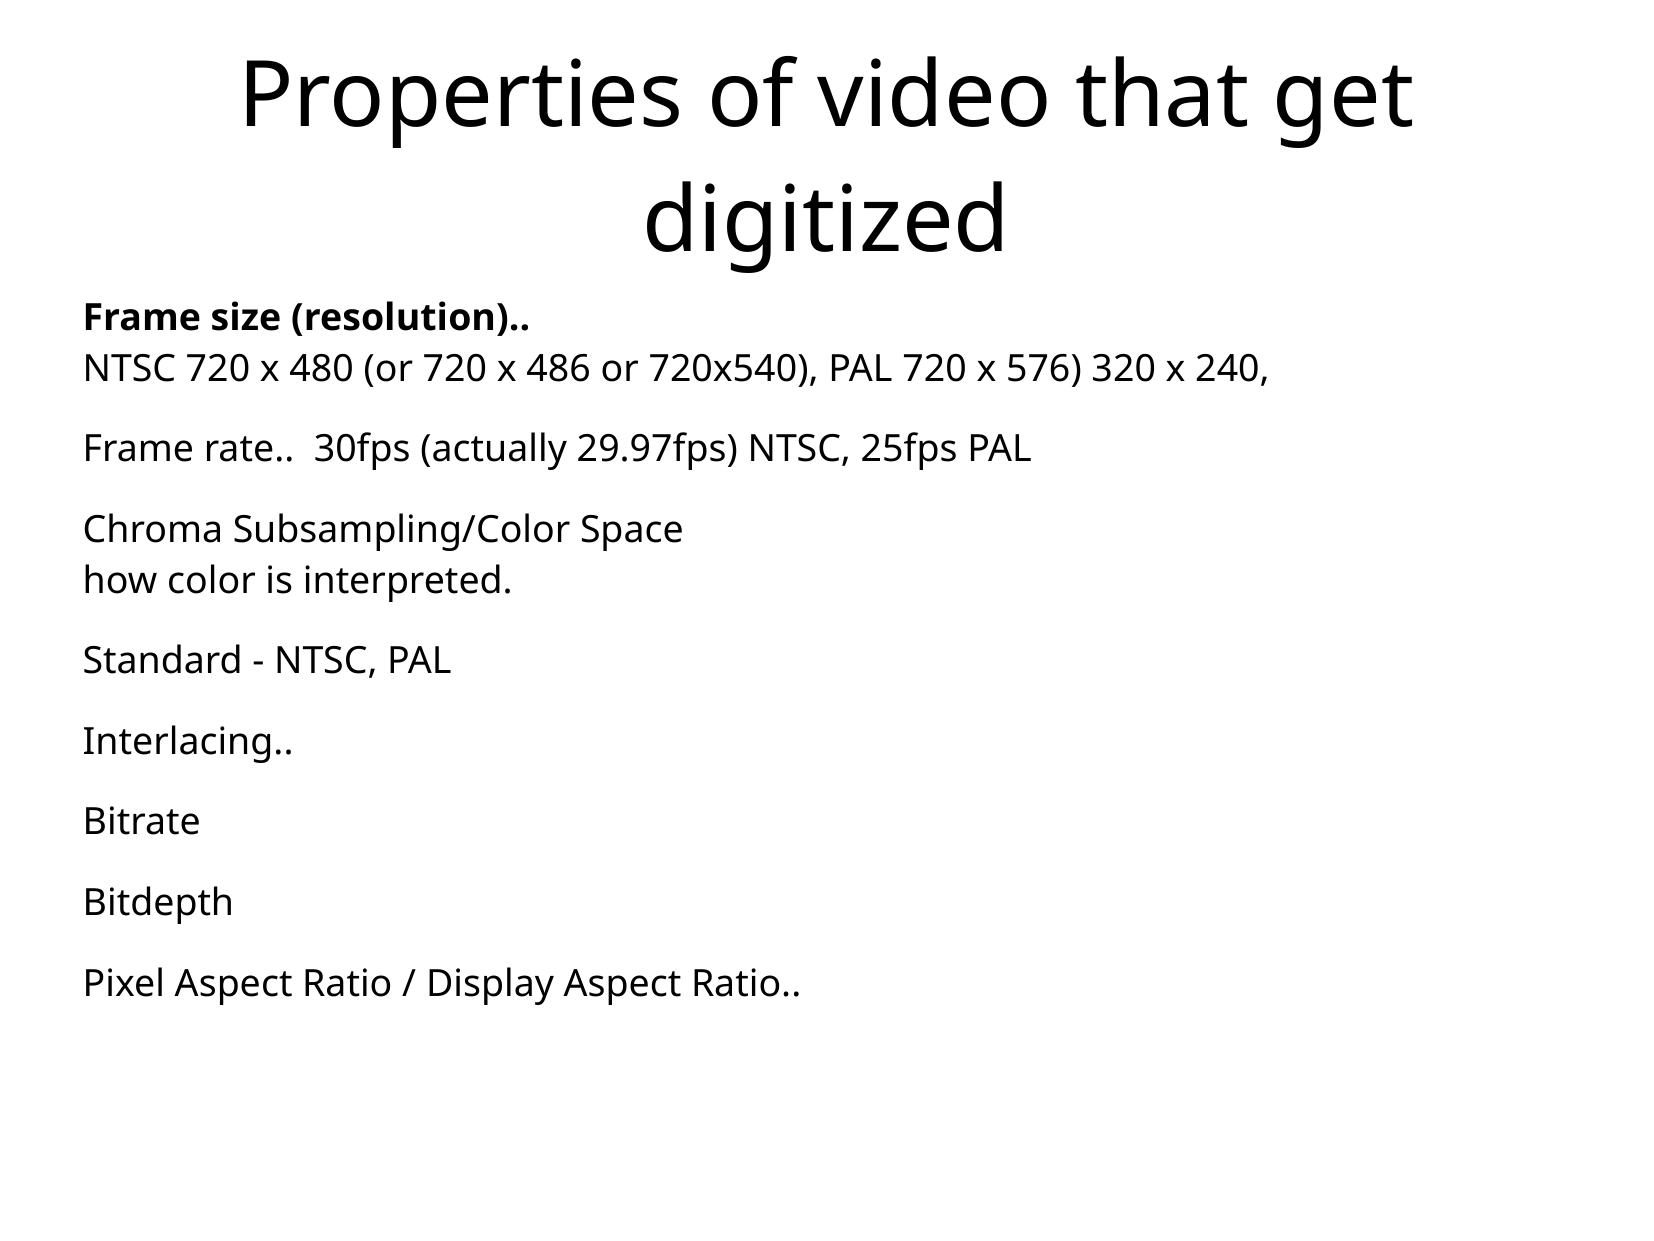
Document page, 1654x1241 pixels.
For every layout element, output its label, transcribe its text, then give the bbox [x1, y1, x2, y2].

title Properties of video that get digitized [82, 37, 1571, 269]
list Frame size (resolution).. NTSC 720 x 480 (or 720 x 486 or 720x540), PAL 720 x 576) 320 x 240, Frame rate.. 30fps (actually 29.97fps) NTSC, 25fps PAL Chroma Subsampling/Color Space how color is interpreted. Standard - NTSC, PAL Interlacing.. Bitrate Bitdepth Pixel Aspect Ratio / Display Aspect Ratio.. [82, 290, 1571, 1109]
